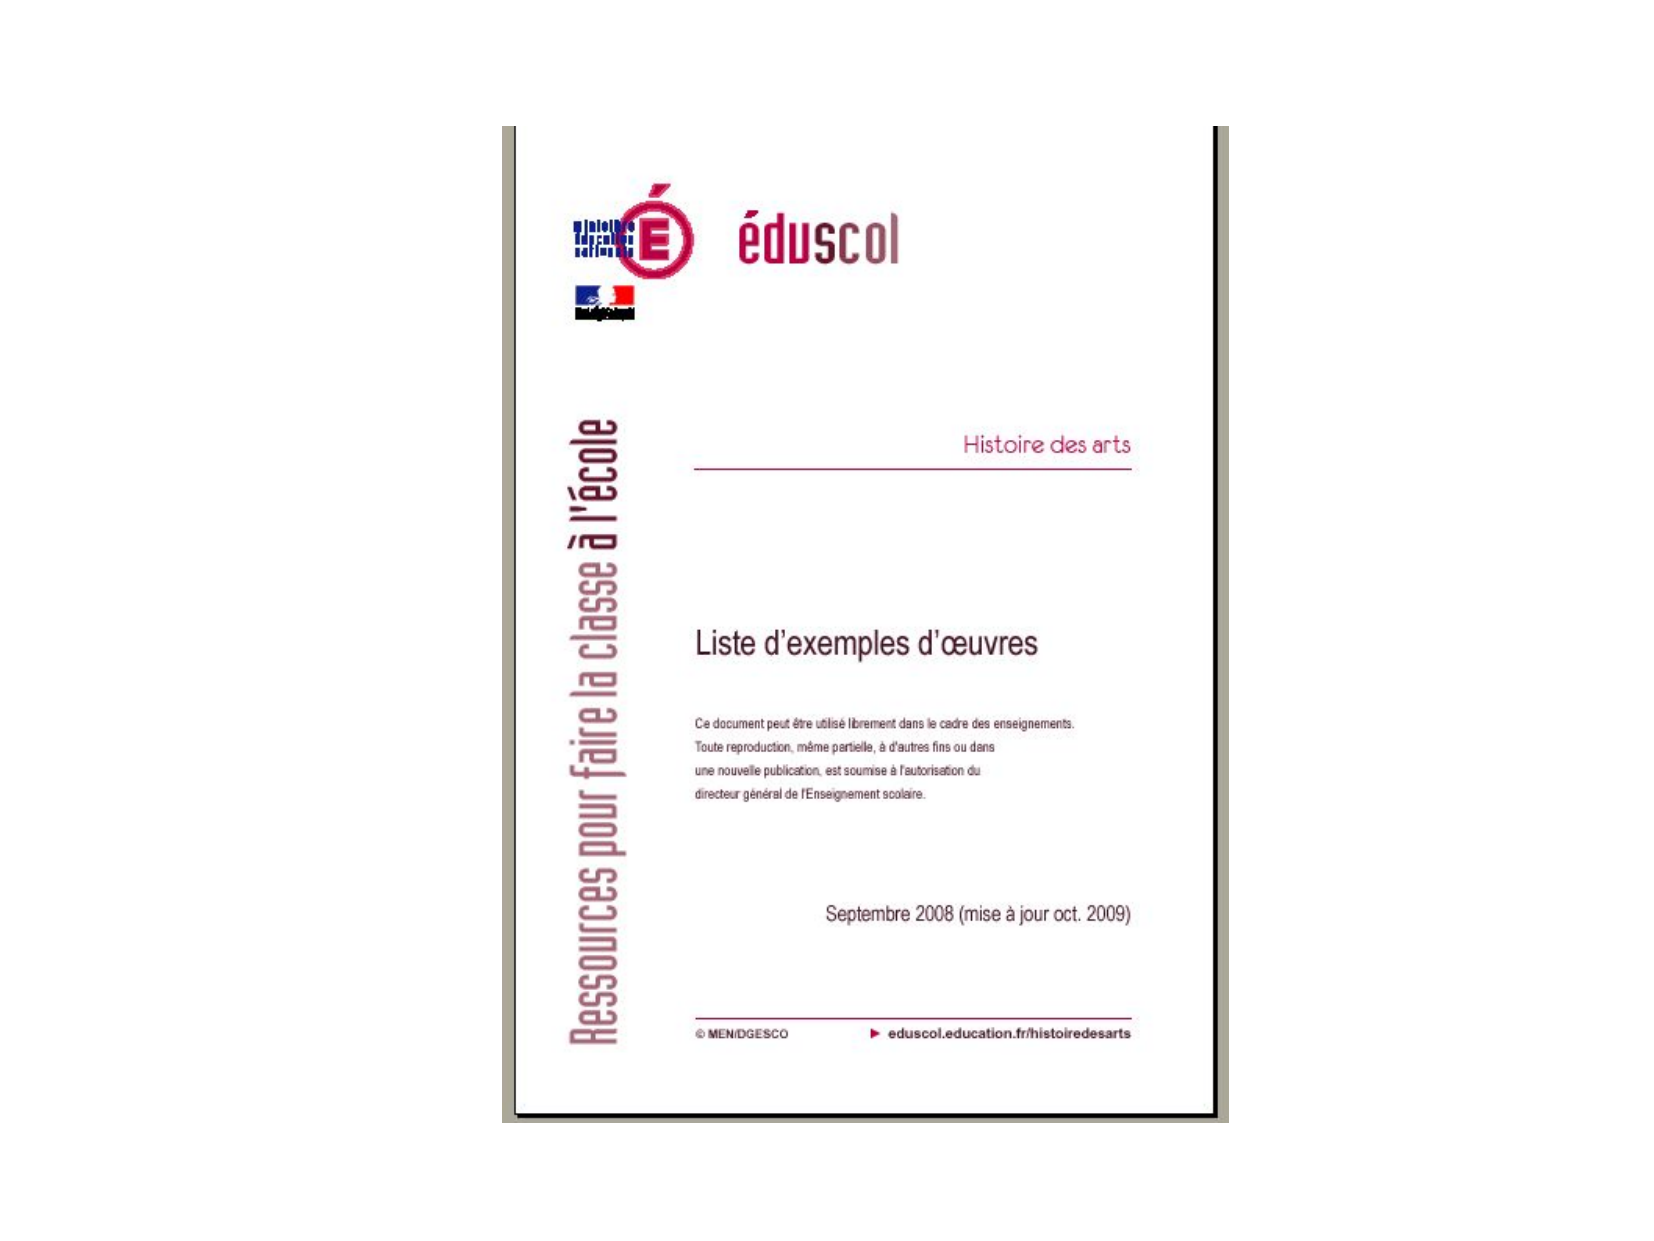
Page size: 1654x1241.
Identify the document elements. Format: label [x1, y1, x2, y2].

picture [502, 126, 1229, 1123]
